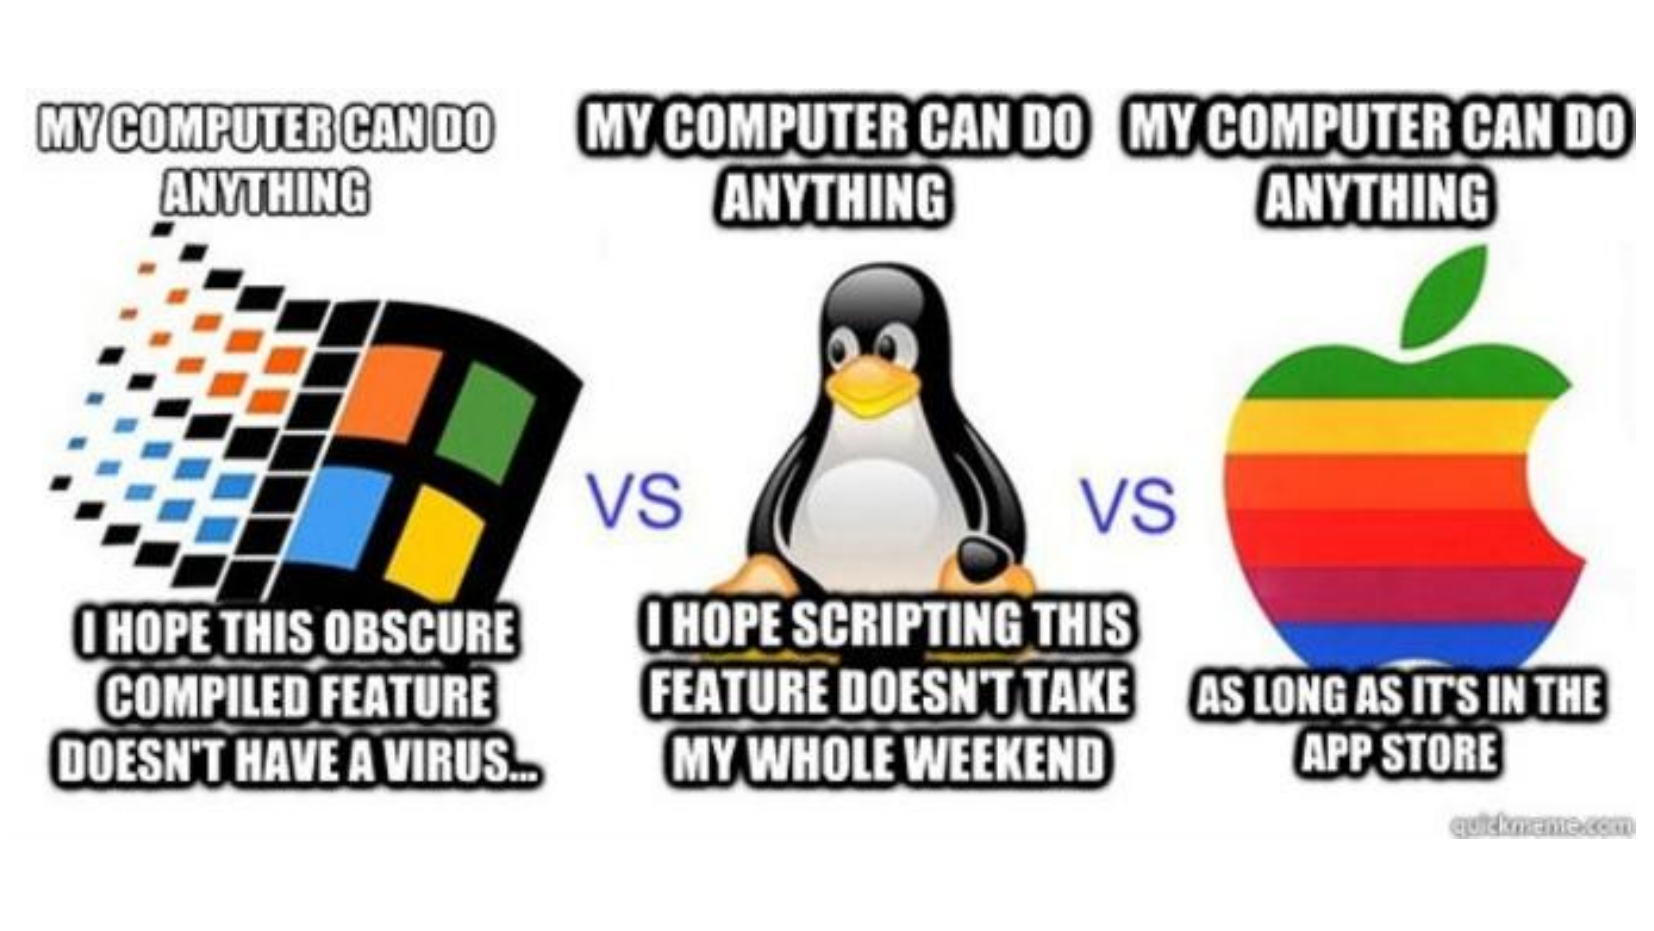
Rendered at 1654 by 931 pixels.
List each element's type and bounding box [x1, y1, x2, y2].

picture [5, 88, 1636, 839]
